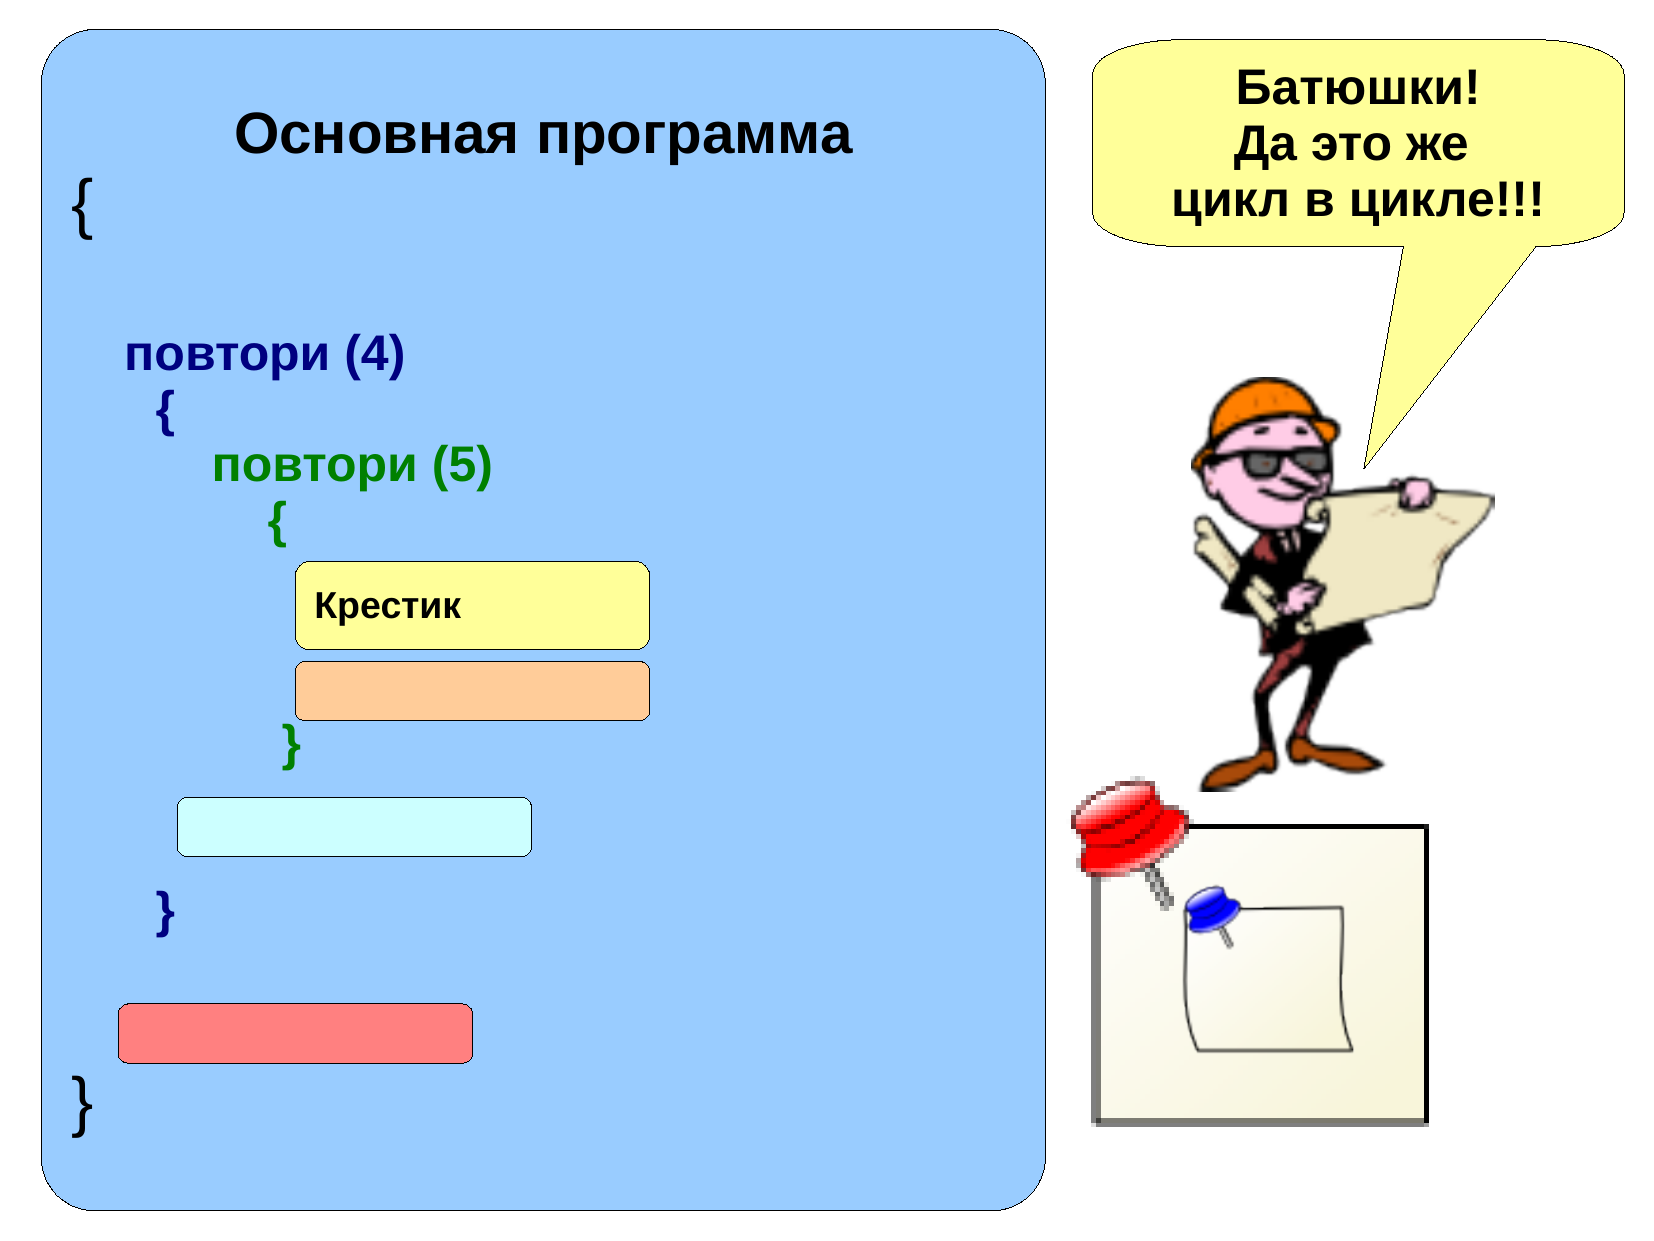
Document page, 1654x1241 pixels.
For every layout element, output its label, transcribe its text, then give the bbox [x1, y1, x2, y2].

text_box Батюшки! Да это же цикл в цикле!!! [1092, 39, 1625, 377]
text_box Крестик [295, 561, 650, 650]
text_box [118, 1003, 473, 1064]
picture [1062, 377, 1495, 1152]
text_box Основная программа { повтори (4) { повтори (5) { } } } [41, 29, 1046, 1211]
text_box [295, 661, 650, 721]
text_box [177, 797, 532, 857]
